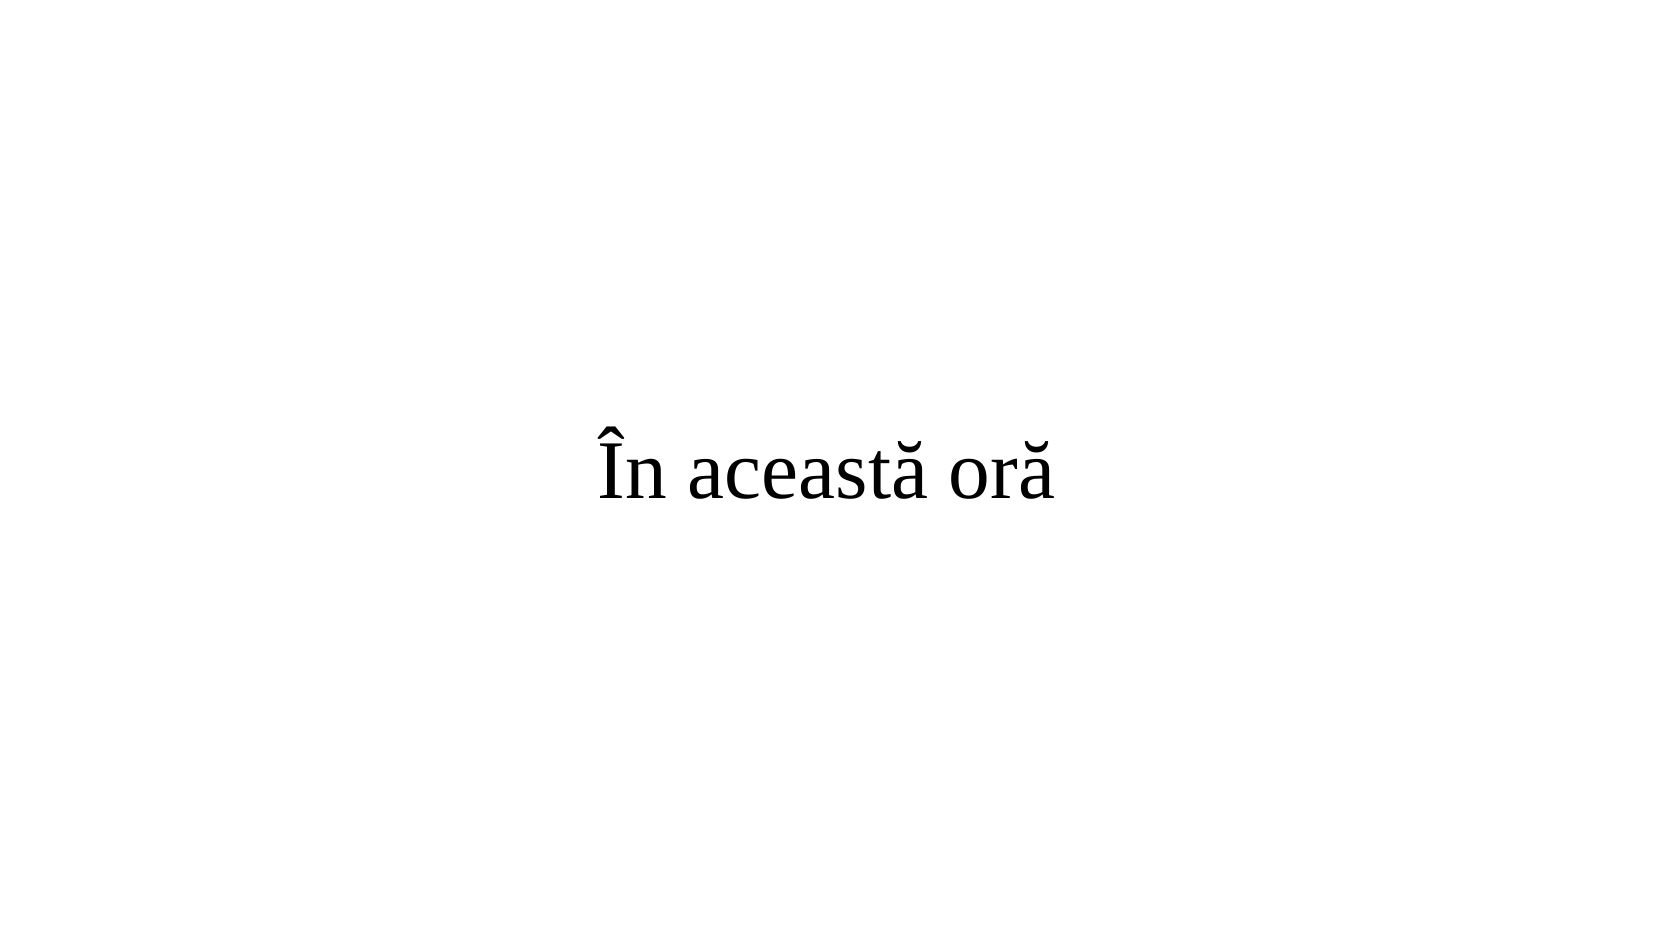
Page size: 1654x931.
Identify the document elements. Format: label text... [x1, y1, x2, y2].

title În această oră [165, 392, 1489, 549]
